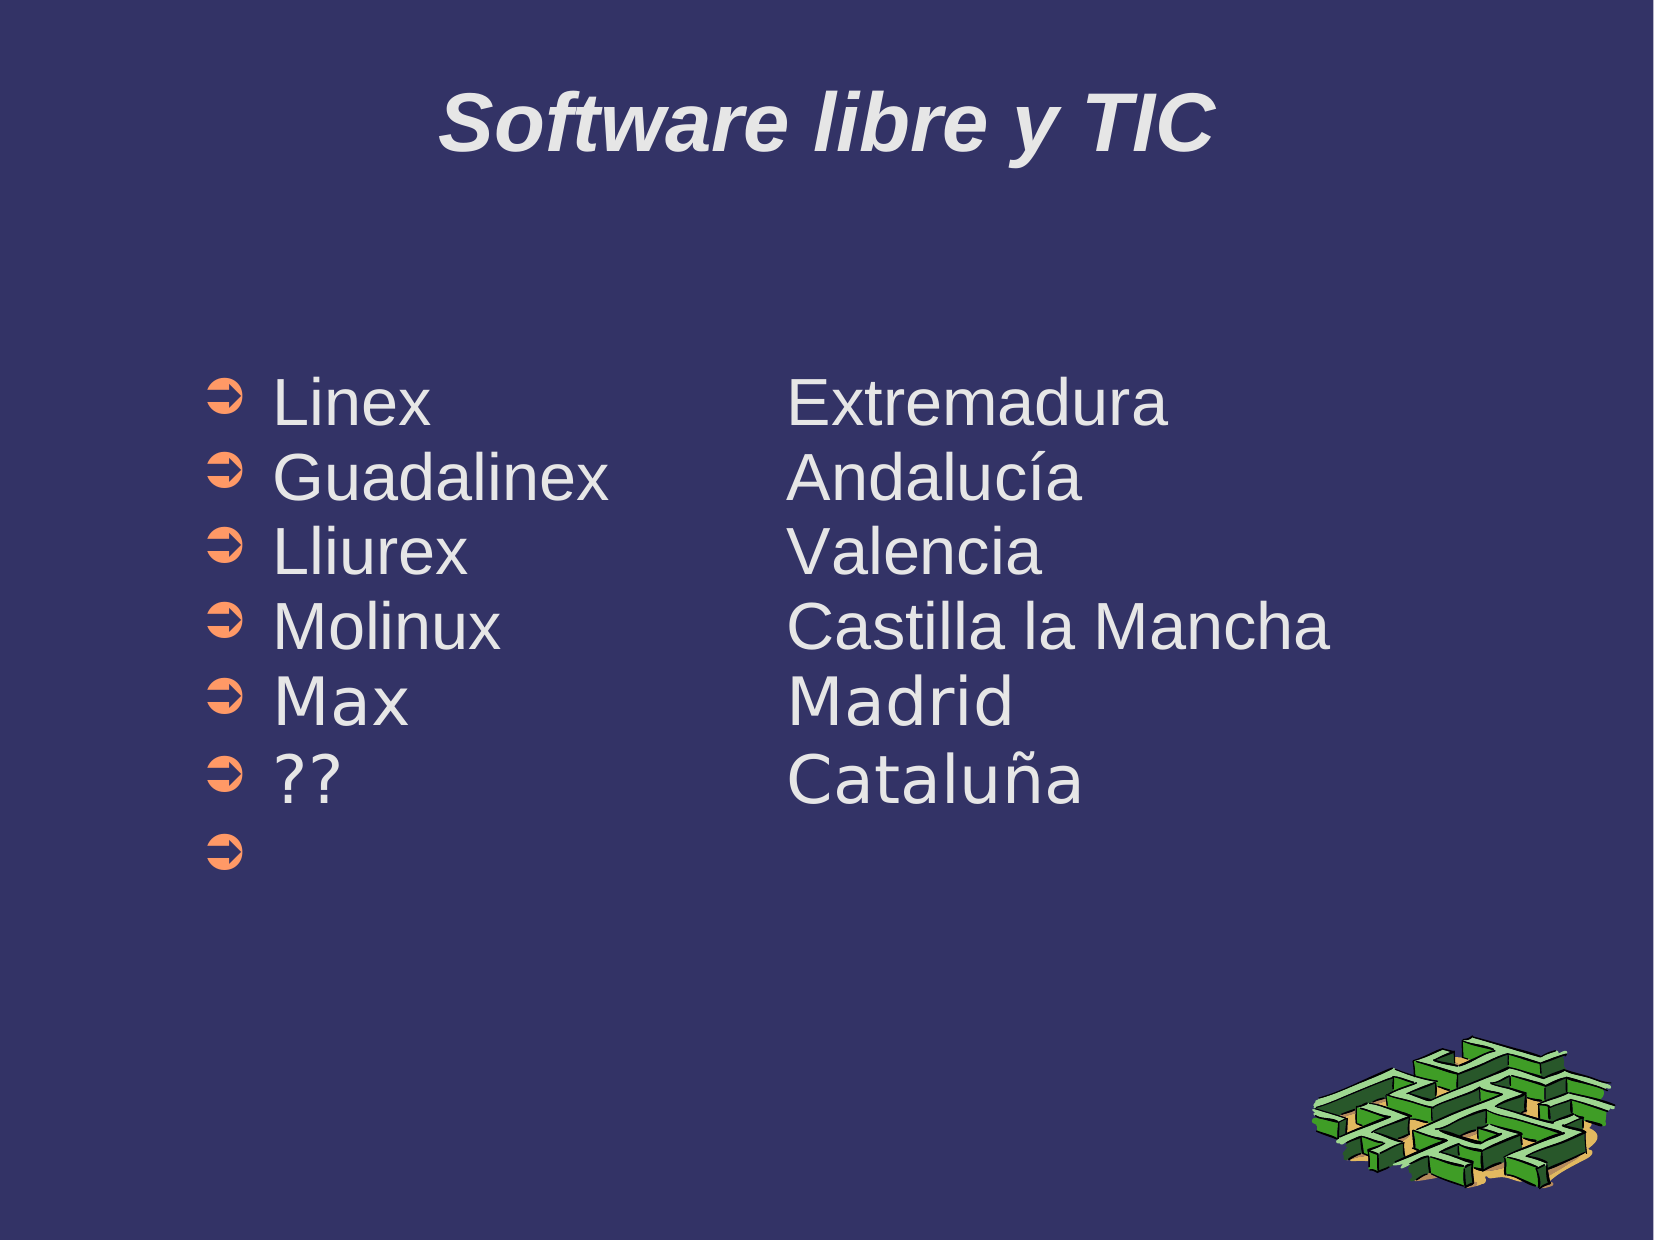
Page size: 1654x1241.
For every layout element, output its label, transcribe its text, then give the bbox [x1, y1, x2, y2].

title Software libre y TIC [121, 19, 1534, 227]
list Linex Extremadura Guadalinex Andalucía Lliurex Valencia Molinux Castilla la Mancha Max Madrid ?? Cataluña [178, 364, 1570, 1147]
